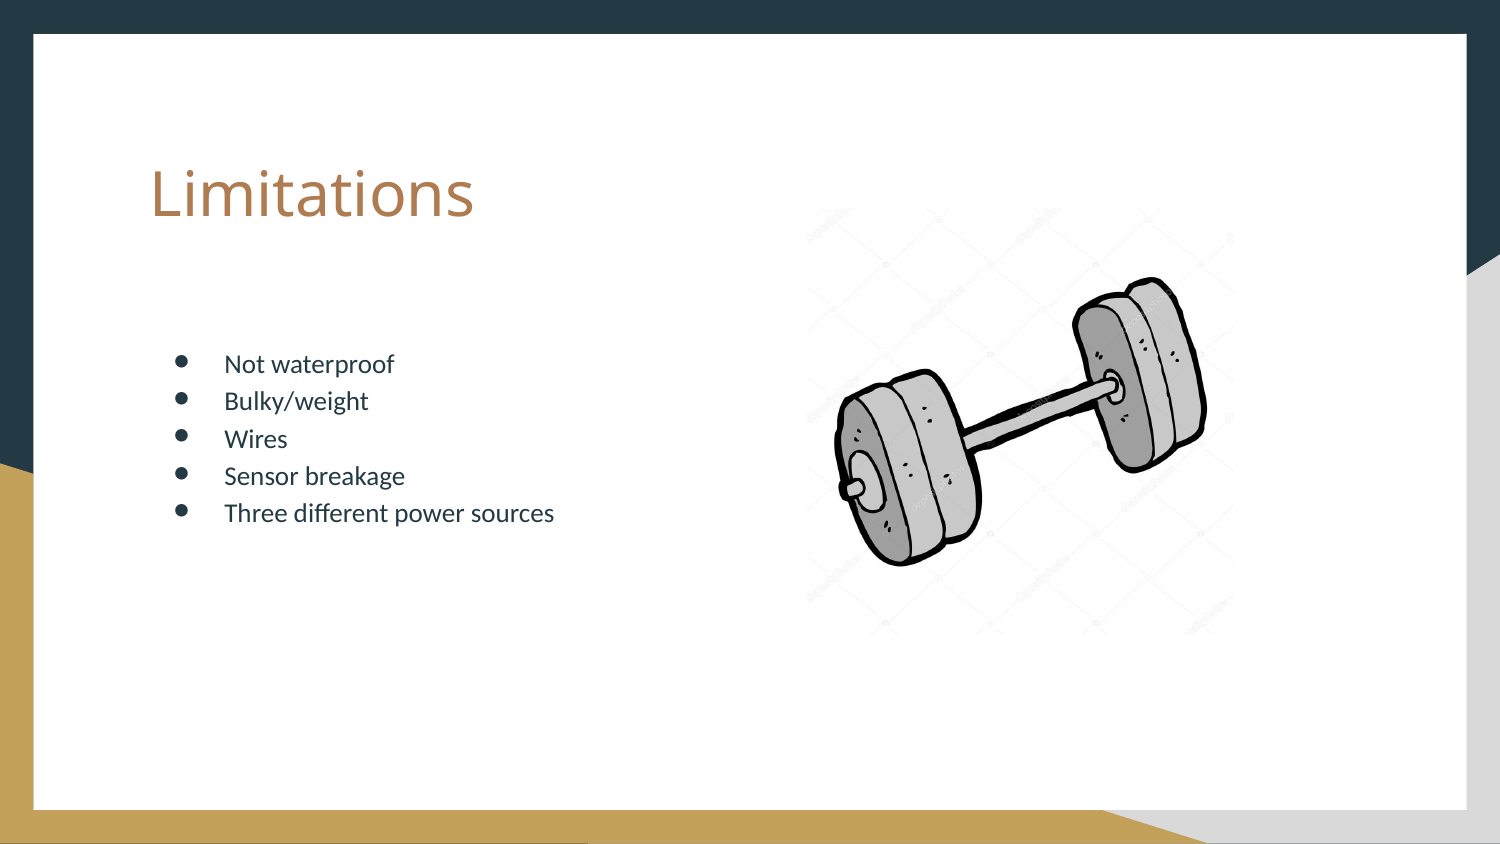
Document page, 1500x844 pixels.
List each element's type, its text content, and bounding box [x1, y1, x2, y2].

list Not waterproof Bulky/weight Wires Sensor breakage Three different power sources [134, 326, 1366, 729]
picture [807, 208, 1234, 635]
title Limitations [134, 138, 1366, 296]
